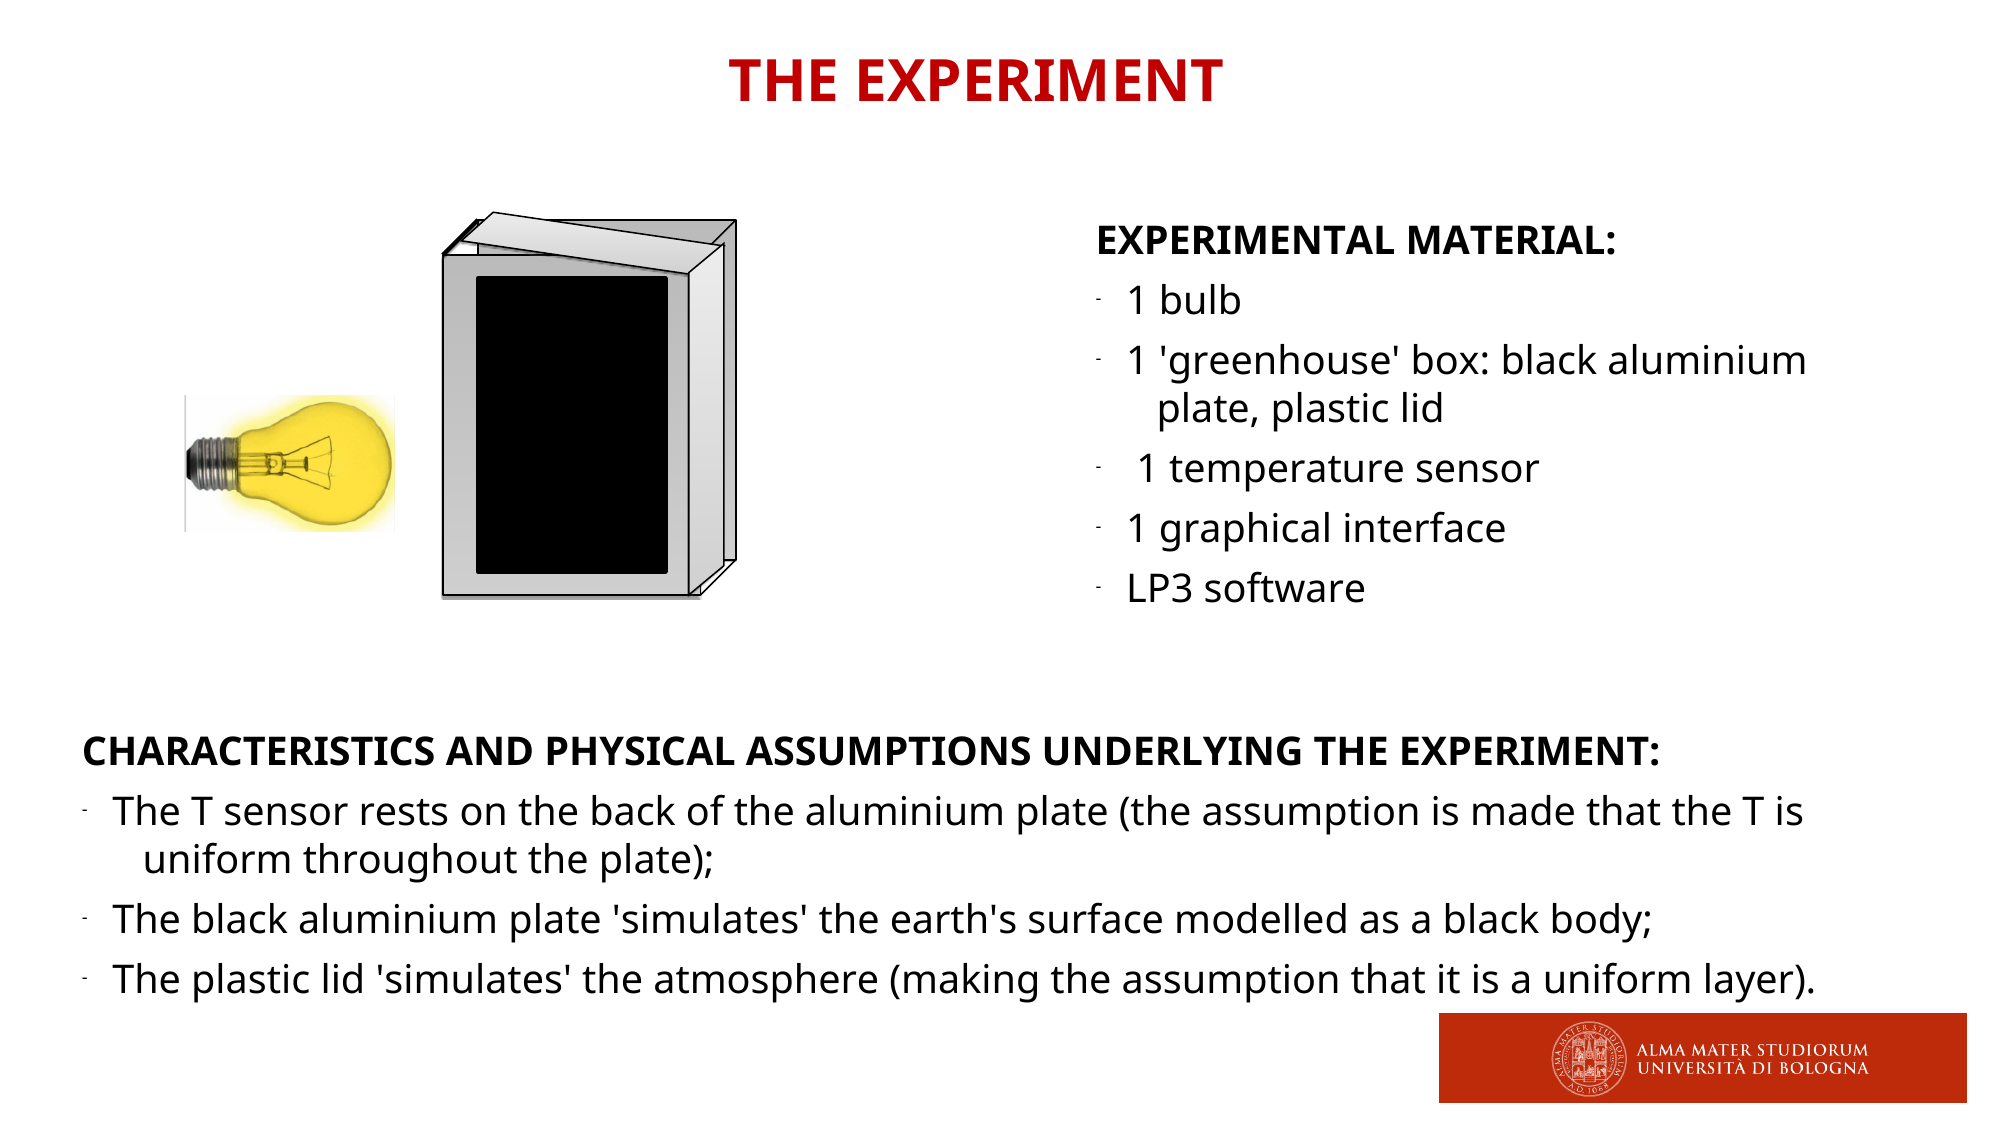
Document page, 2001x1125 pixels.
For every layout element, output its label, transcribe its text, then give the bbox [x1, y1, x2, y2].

text_box EXPERIMENTAL MATERIAL: 1 bulb 1 'greenhouse' box: black aluminium plate, plastic lid 1 temperature sensor 1 graphical interface LP3 software [1080, 207, 1934, 622]
picture [184, 395, 395, 532]
text_box THE EXPERIMENT [273, 35, 1680, 122]
text_box CHARACTERISTICS AND PHYSICAL ASSUMPTIONS UNDERLYING THE EXPERIMENT: The T sensor rests on the back of the aluminium plate (the assumption is made that the T is uniform throughout the plate); The black aluminium plate 'simulates' the earth's surface modelled as a black body; The plastic lid 'simulates' the atmosphere (making the assumption that it is a uniform layer). [66, 718, 1969, 1012]
text_box [443, 212, 736, 595]
